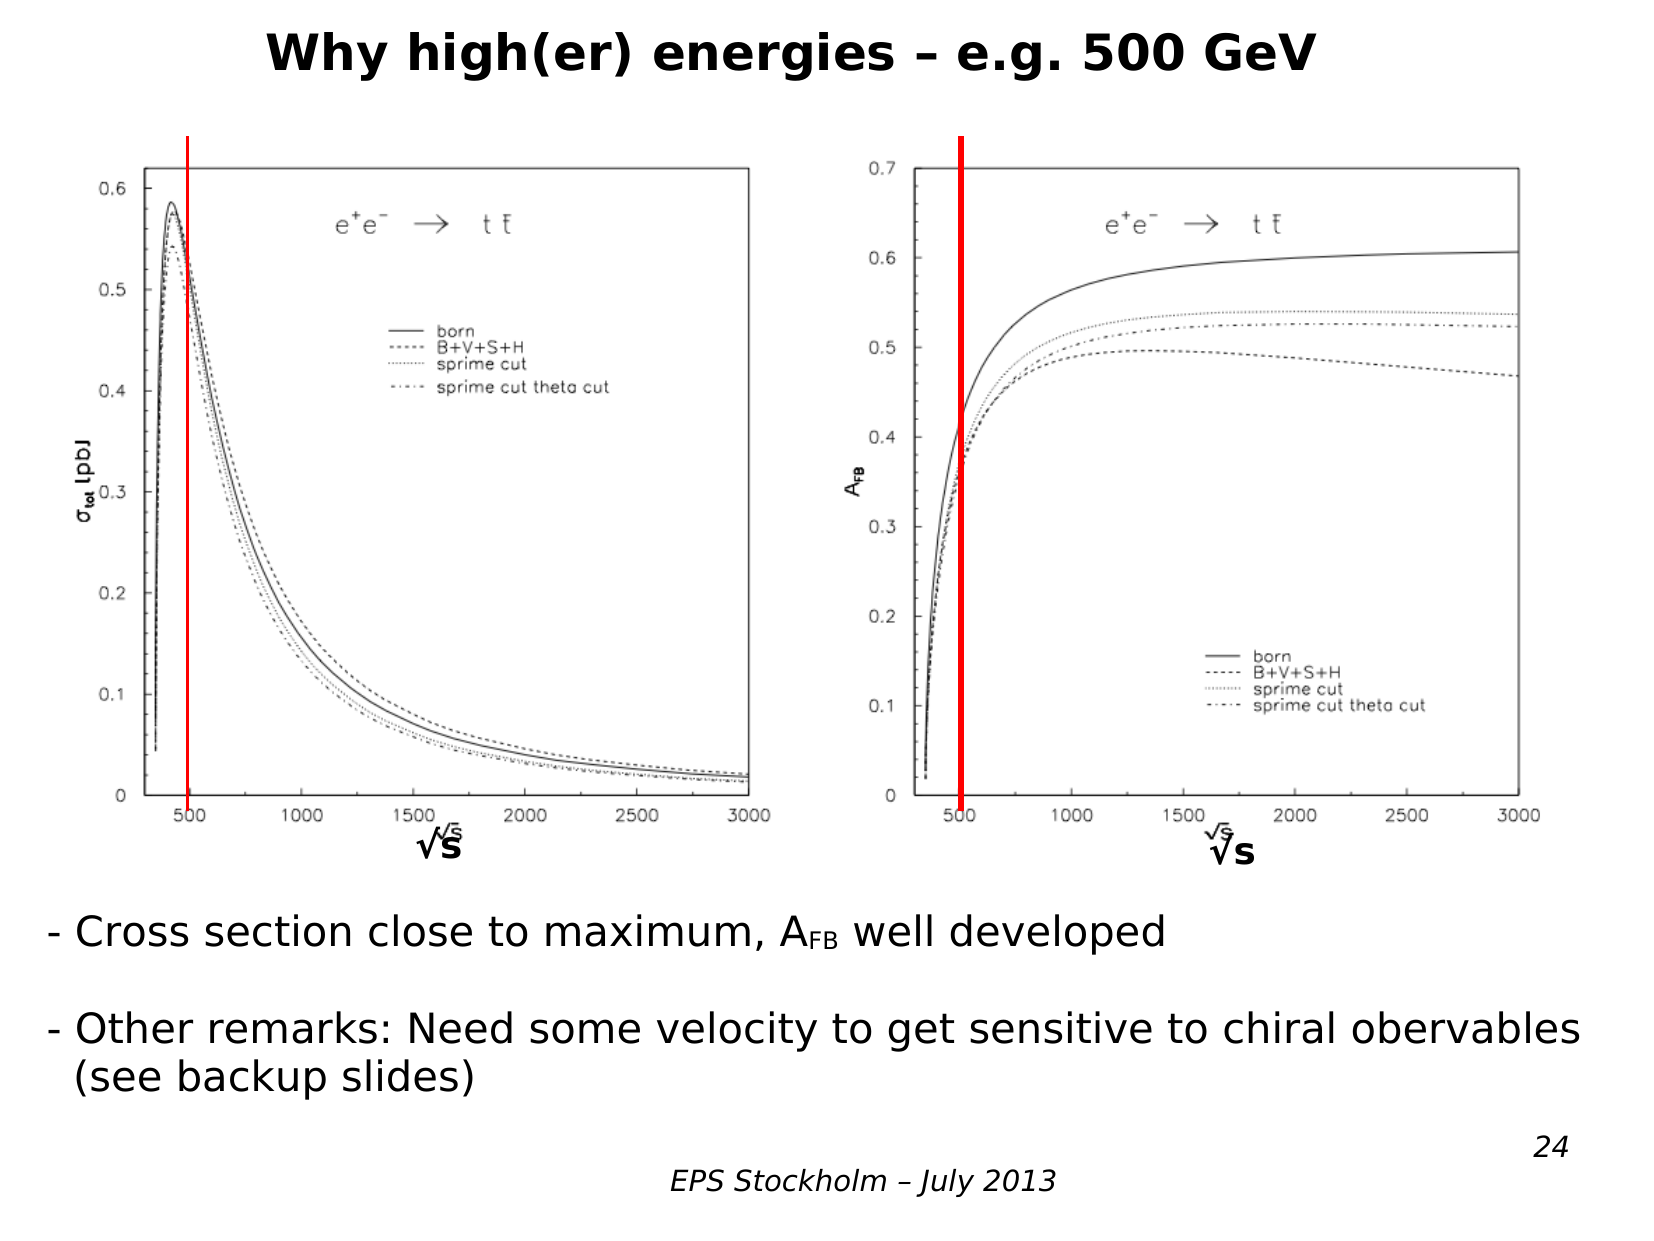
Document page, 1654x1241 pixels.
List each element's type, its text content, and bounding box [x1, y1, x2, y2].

text_box - Cross section close to maximum, AFB well developed - Other remarks: Need some velocity to get sensitive to chiral obervables (see backup slides) [31, 900, 1595, 1123]
text_box Why high(er) energies – e.g. 500 GeV [250, 16, 1351, 90]
text_box √s [400, 816, 482, 875]
picture [43, 94, 1561, 890]
text_box √s [1193, 822, 1276, 881]
